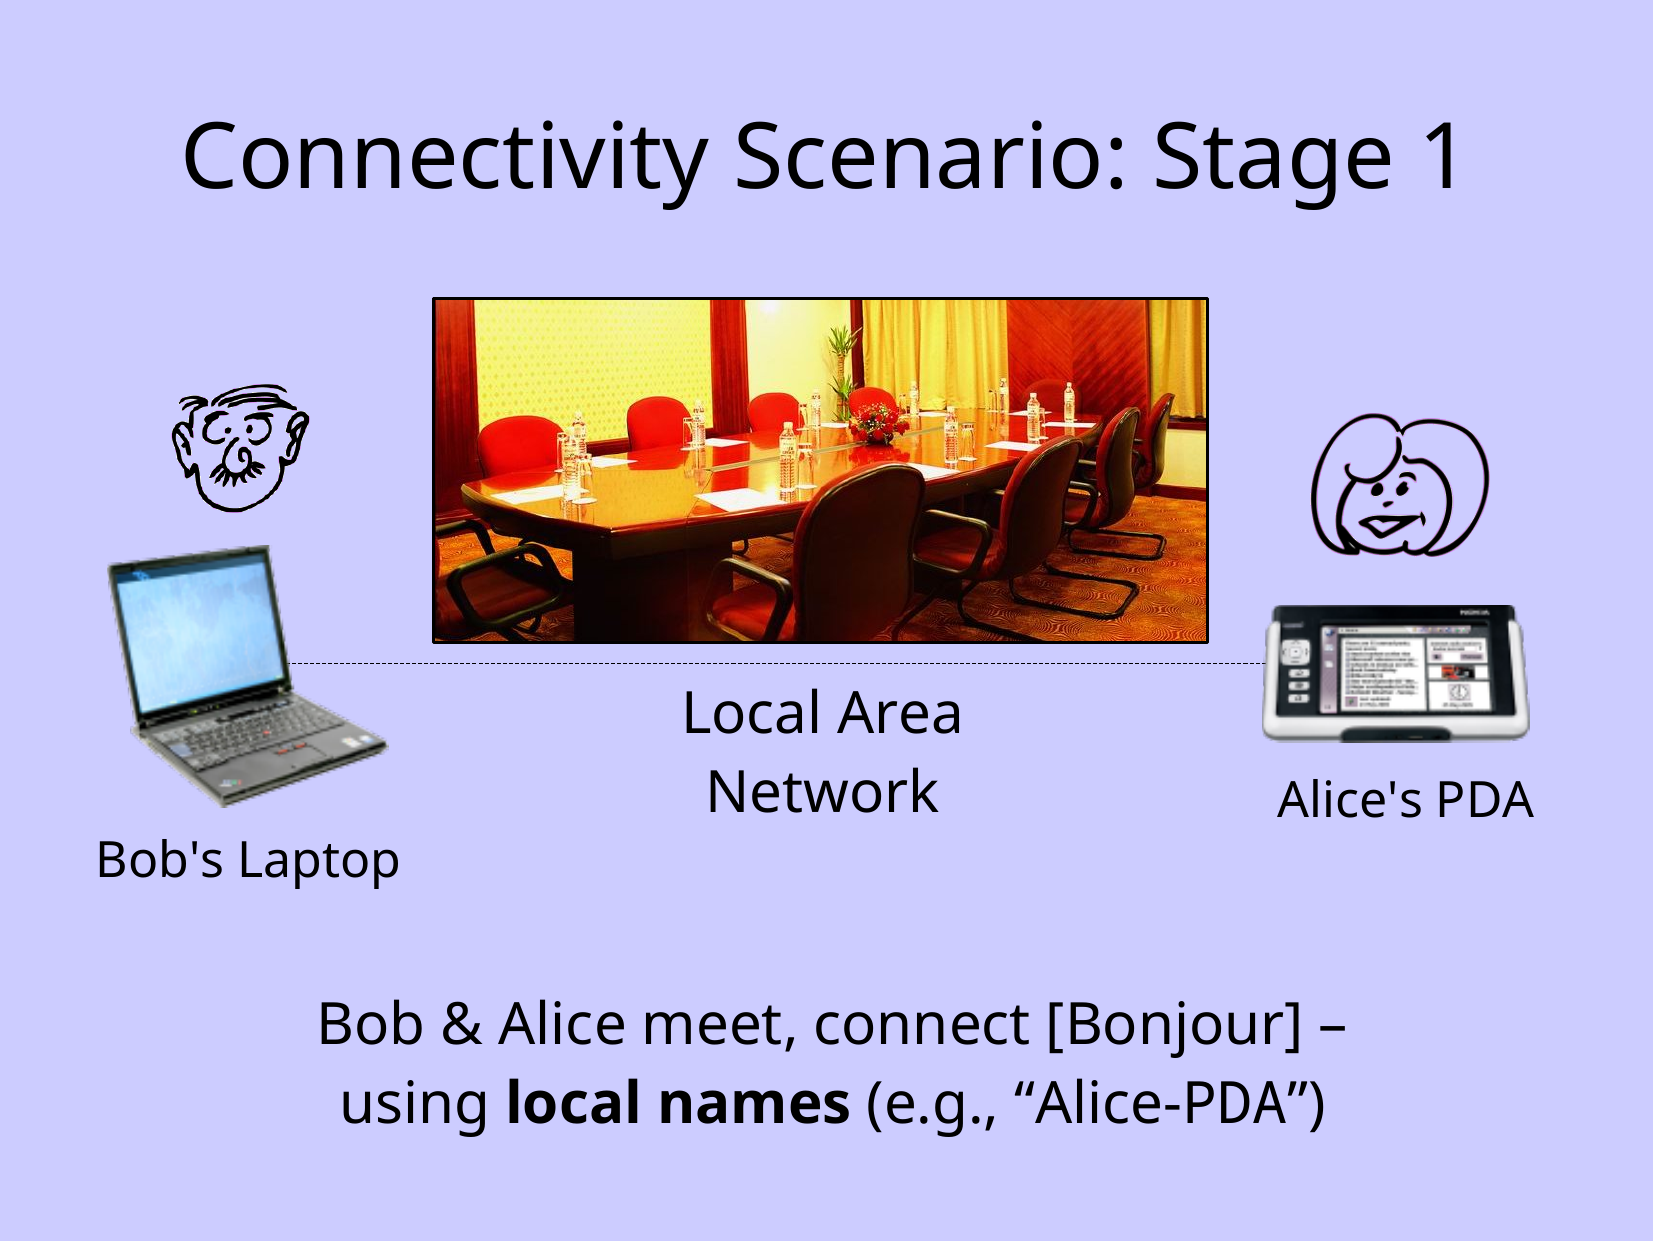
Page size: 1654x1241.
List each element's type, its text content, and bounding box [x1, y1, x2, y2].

title Connectivity Scenario: Stage 1 [82, 41, 1571, 265]
picture [1262, 605, 1530, 743]
picture [107, 545, 389, 808]
text_box Bob's Laptop [81, 816, 417, 901]
text_box Alice's PDA [1262, 756, 1550, 841]
text_box Bob & Alice meet, connect [Bonjour] – using local names (e.g., “Alice-PDA”) [120, 975, 1546, 1125]
text_box Local Area Network [545, 663, 1101, 746]
picture [167, 380, 314, 517]
picture [1307, 407, 1495, 561]
picture [435, 300, 1207, 642]
